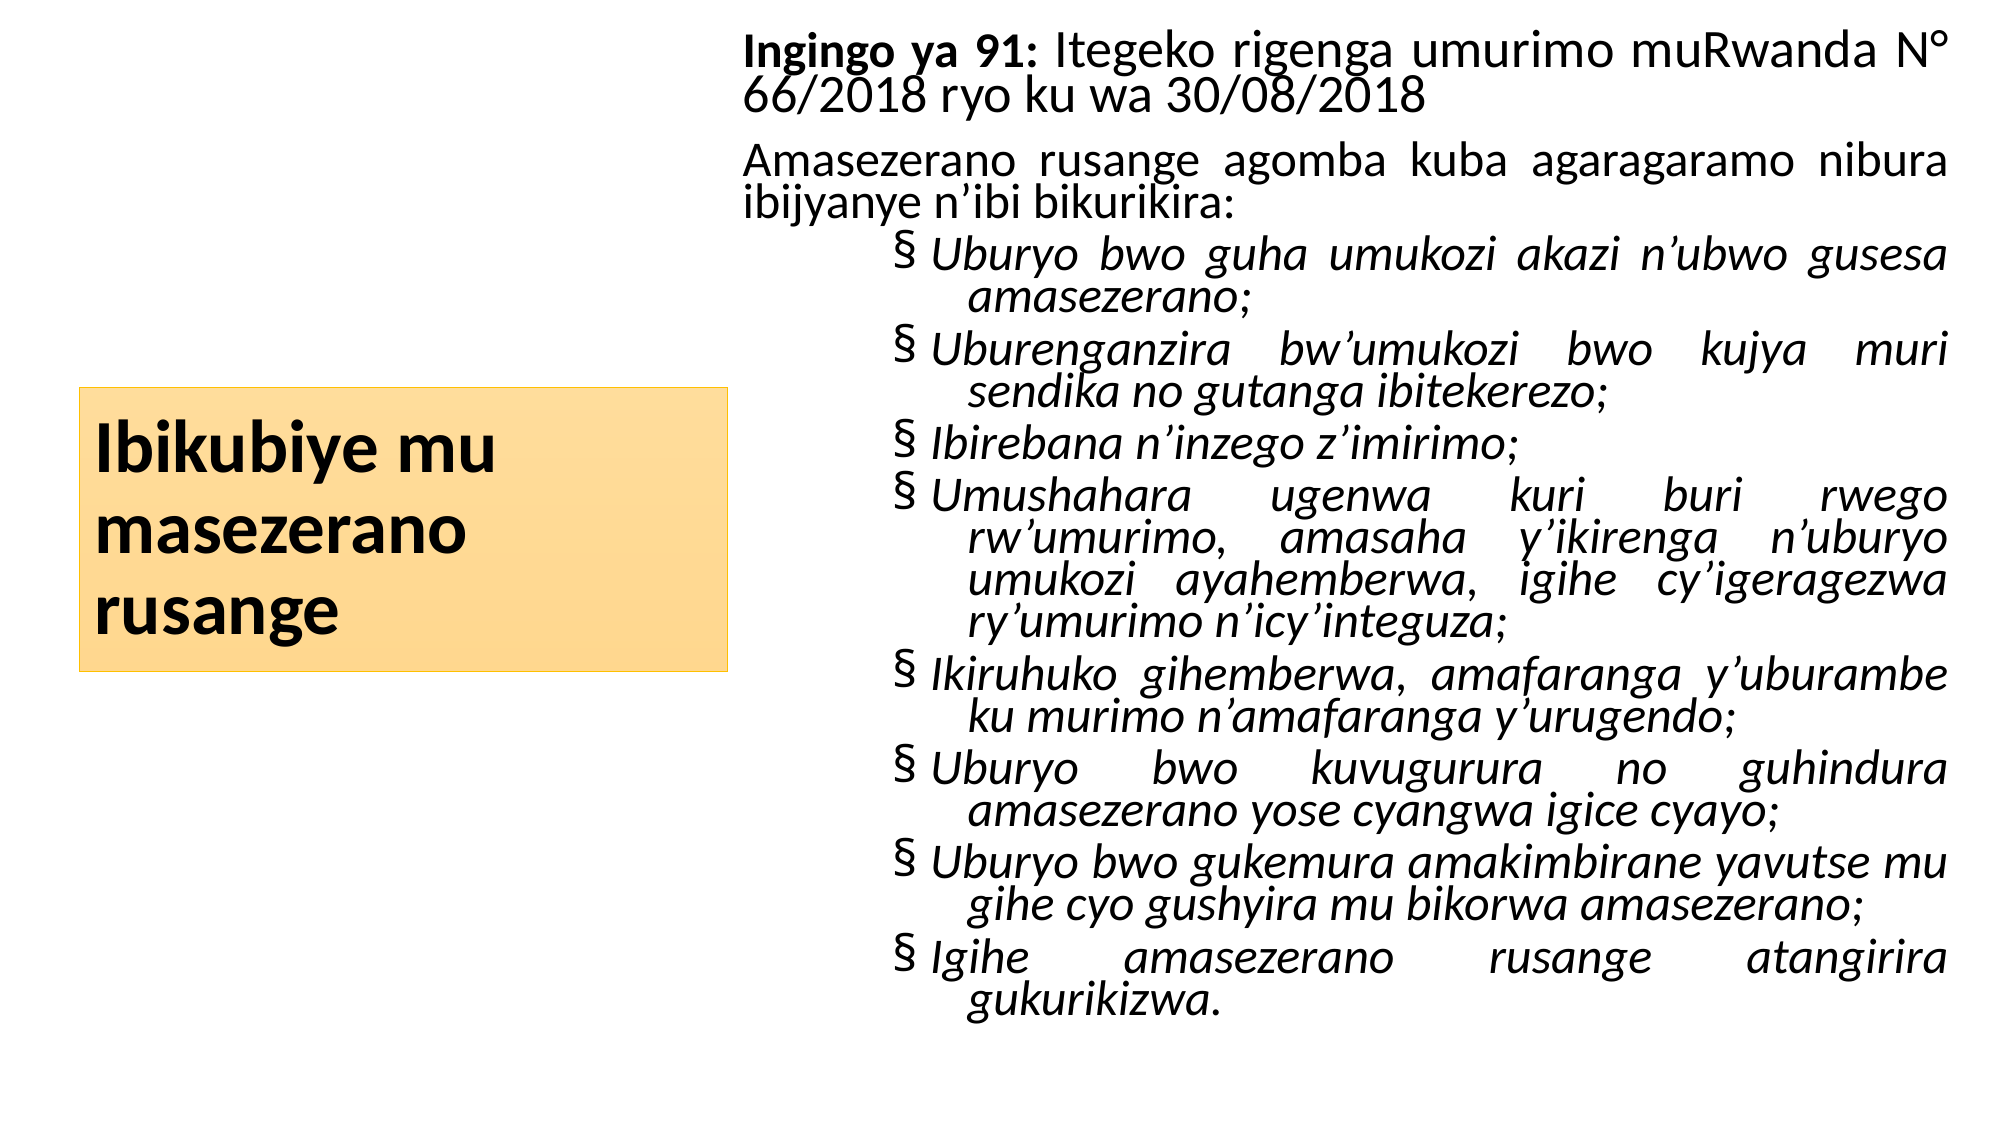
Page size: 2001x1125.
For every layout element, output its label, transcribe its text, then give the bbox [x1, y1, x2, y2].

list Ingingo ya 91: Itegeko rigenga umurimo muRwanda N° 66/2018 ryo ku wa 30/08/2018 Amasezerano rusange agomba kuba agaragaramo nibura ibijyanye n’ibi bikurikira: Uburyo bwo guha umukozi akazi n’ubwo gusesa amasezerano; Uburenganzira bw’umukozi bwo kujya muri sendika no gutanga ibitekerezo; Ibirebana n’inzego z’imirimo; Umushahara ugenwa kuri buri rwego rw’umurimo, amasaha y’ikirenga n’uburyo umukozi ayahemberwa, igihe cy’igeragezwa ry’umurimo n’icy’integuza; Ikiruhuko gihemberwa, amafaranga y’uburambe ku murimo n’amafaranga y’urugendo; Uburyo bwo kuvugurura no guhindura amasezerano yose cyangwa igice cyayo; Uburyo bwo gukemura amakimbirane yavutse mu gihe cyo gushyira mu bikorwa amasezerano; Igihe amasezerano rusange atangirira gukurikizwa. [727, 23, 1965, 1102]
title Ibikubiye mu masezerano rusange [79, 387, 727, 672]
